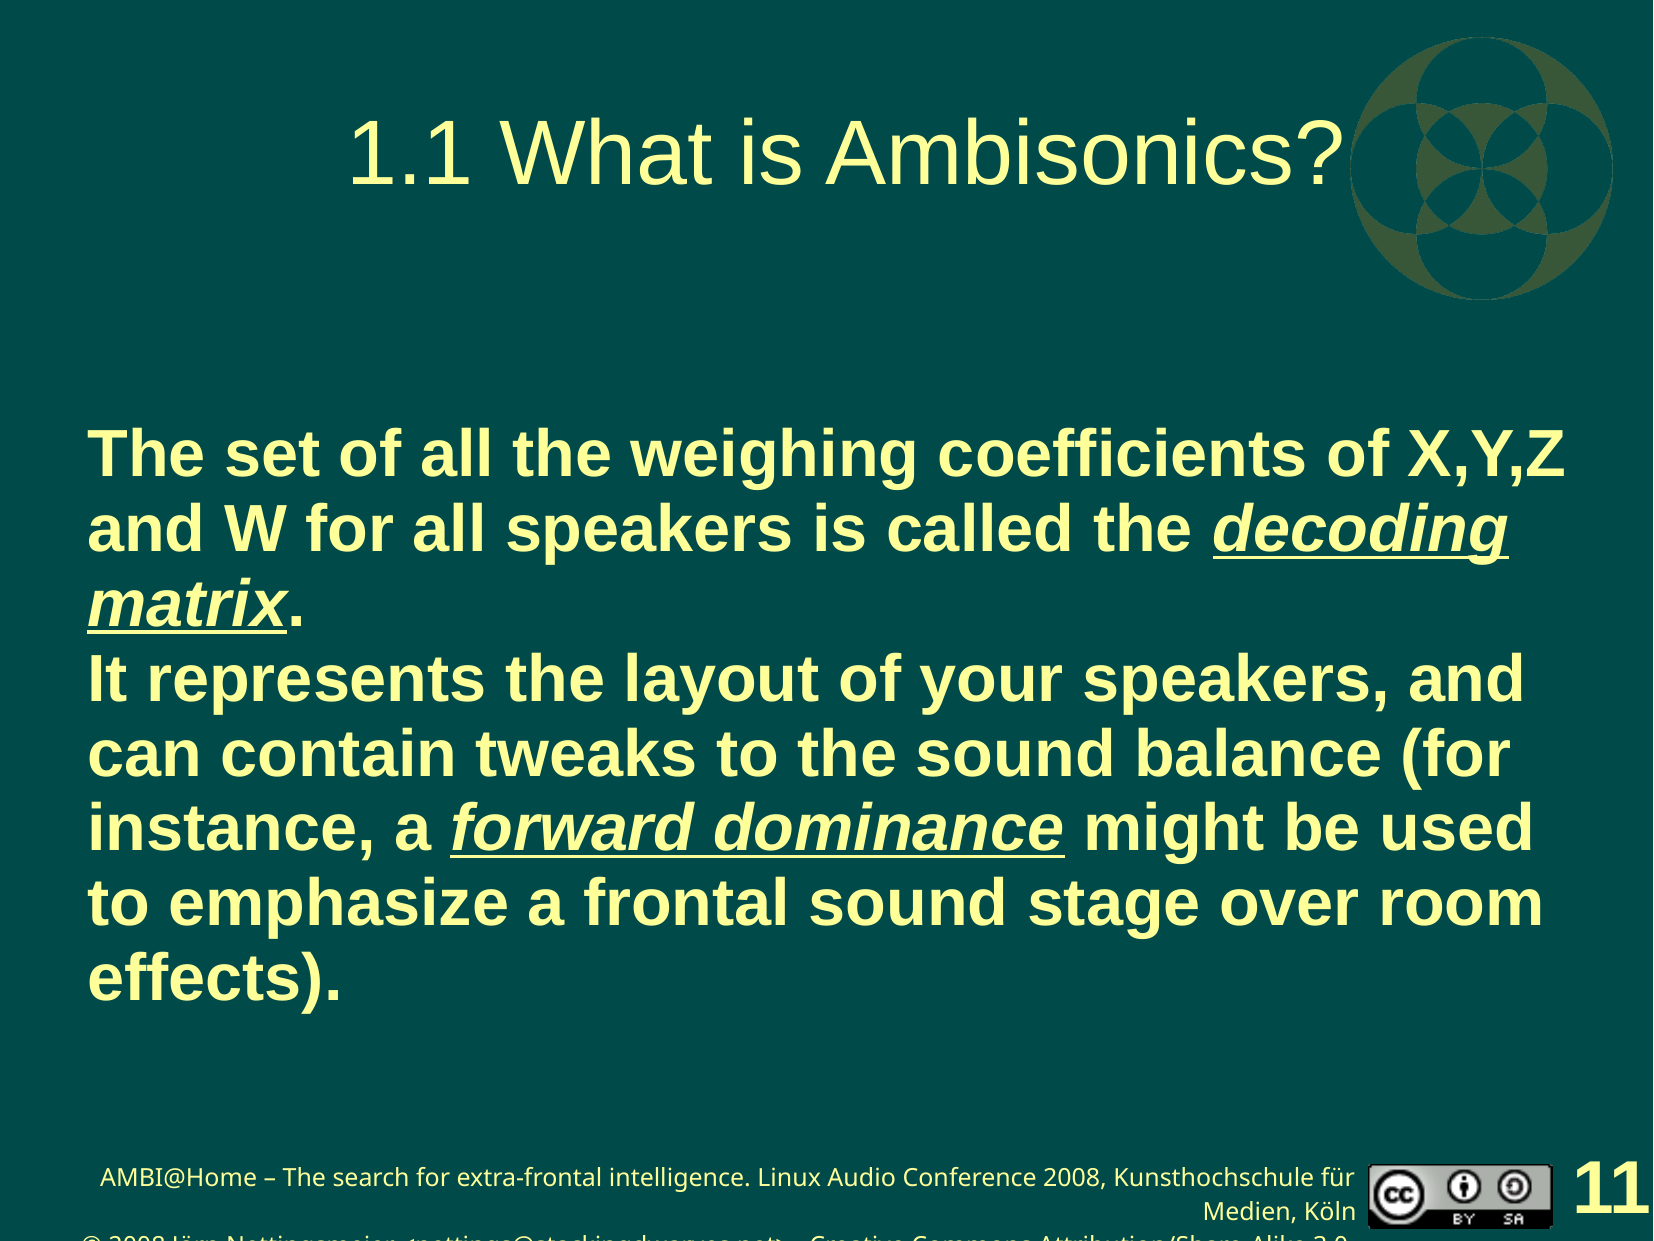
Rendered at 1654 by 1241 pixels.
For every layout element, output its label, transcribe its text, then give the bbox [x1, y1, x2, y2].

subtitle The set of all the weighing coefficients of X,Y,Z and W for all speakers is called the decoding matrix. It represents the layout of your speakers, and can contain tweaks to the sound balance (for instance, a forward dominance might be used to emphasize a frontal sound stage over room effects). [87, 268, 1576, 1088]
title 1.1 What is Ambisonics? [82, 49, 1576, 257]
picture [1350, 37, 1613, 300]
picture [1368, 1164, 1553, 1229]
